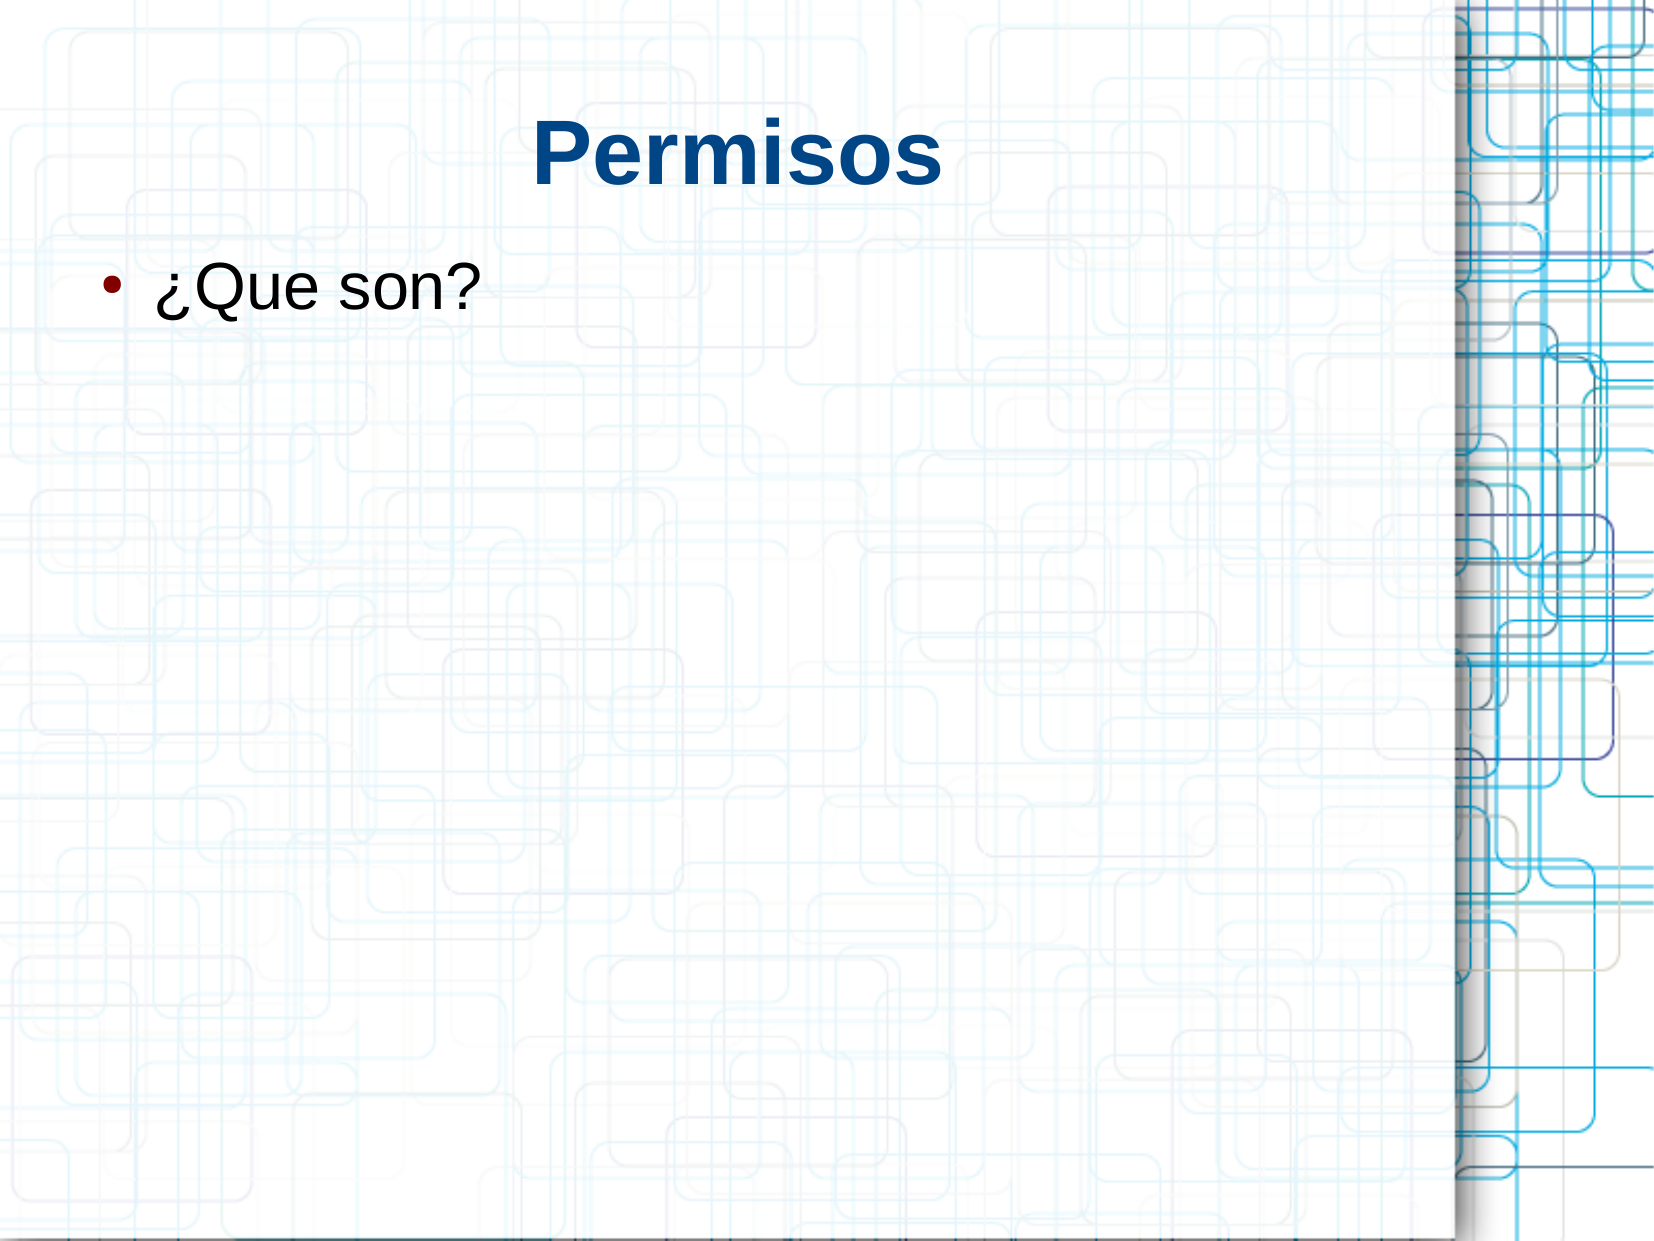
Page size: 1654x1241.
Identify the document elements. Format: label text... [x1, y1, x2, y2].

title Permisos [59, 56, 1418, 250]
list ¿Que son? [82, 249, 1418, 1054]
picture [0, 0, 1654, 1241]
